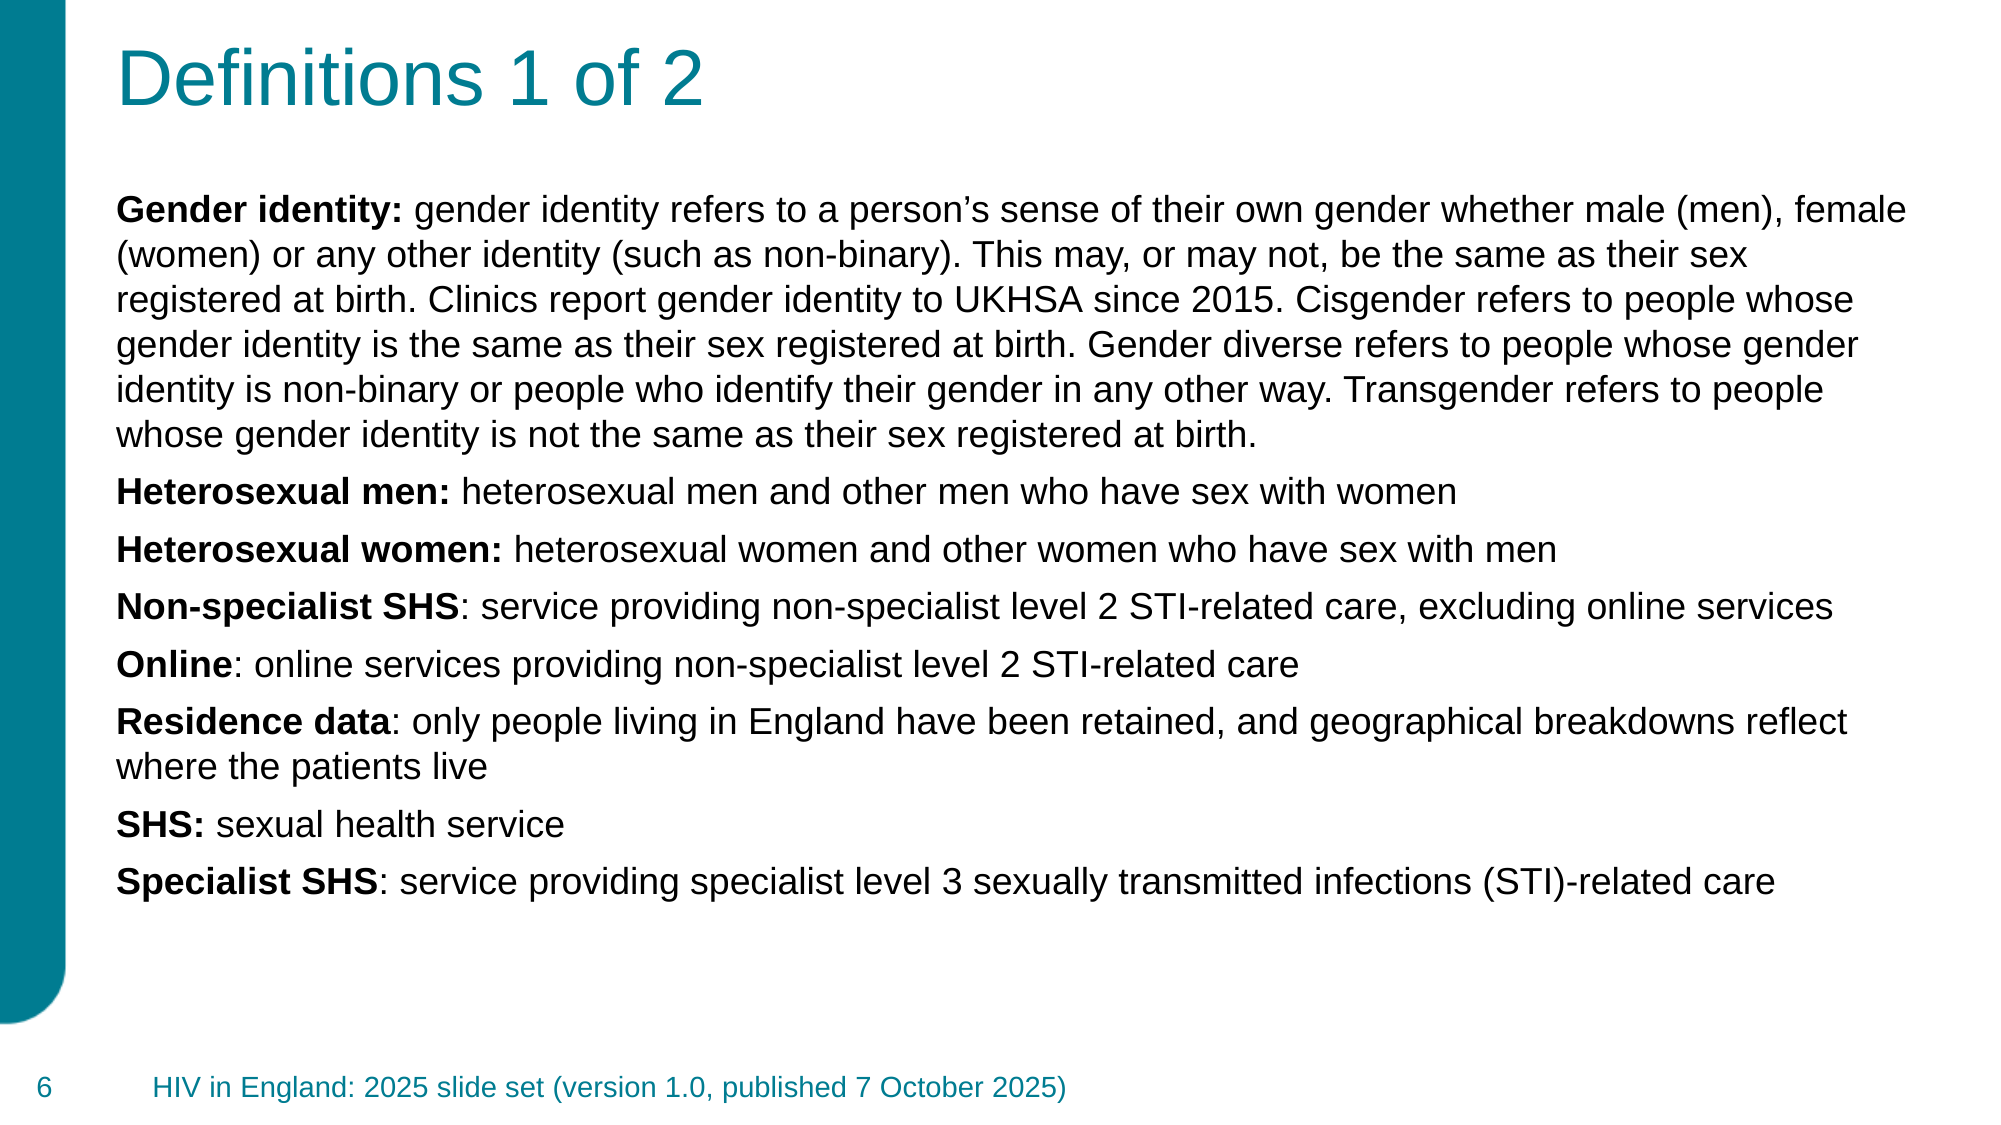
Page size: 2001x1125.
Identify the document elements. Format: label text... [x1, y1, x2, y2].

text_box HIV in England: 2025 slide set (version 1.0, published 7 October 2025) [137, 1056, 1780, 1116]
list Gender identity: gender identity refers to a person’s sense of their own gender whether male (men), female (women) or any other identity (such as non-binary). This may, or may not, be the same as their sex registered at birth. Clinics report gender identity to UKHSA since 2015. Cisgender refers to people whose gender identity is the same as their sex registered at birth. Gender diverse refers to people whose gender identity is non-binary or people who identify their gender in any other way. Transgender refers to people whose gender identity is not the same as their sex registered at birth. Heterosexual men: heterosexual men and other men who have sex with women Heterosexual women: heterosexual women and other women who have sex with men Non-specialist SHS: service providing non-specialist level 2 STI-related care, excluding online services Online: online services providing non-specialist level 2 STI-related care Residence data: only people living in England have been retained, and geographical breakdowns reflect where the patients live SHS: sexual health service Specialist SHS: service providing specialist level 3 sexually transmitted infections (STI)-related care [101, 176, 1926, 1057]
title Definitions 1 of 2 [101, 29, 1926, 152]
text_box [21, 1056, 120, 1117]
